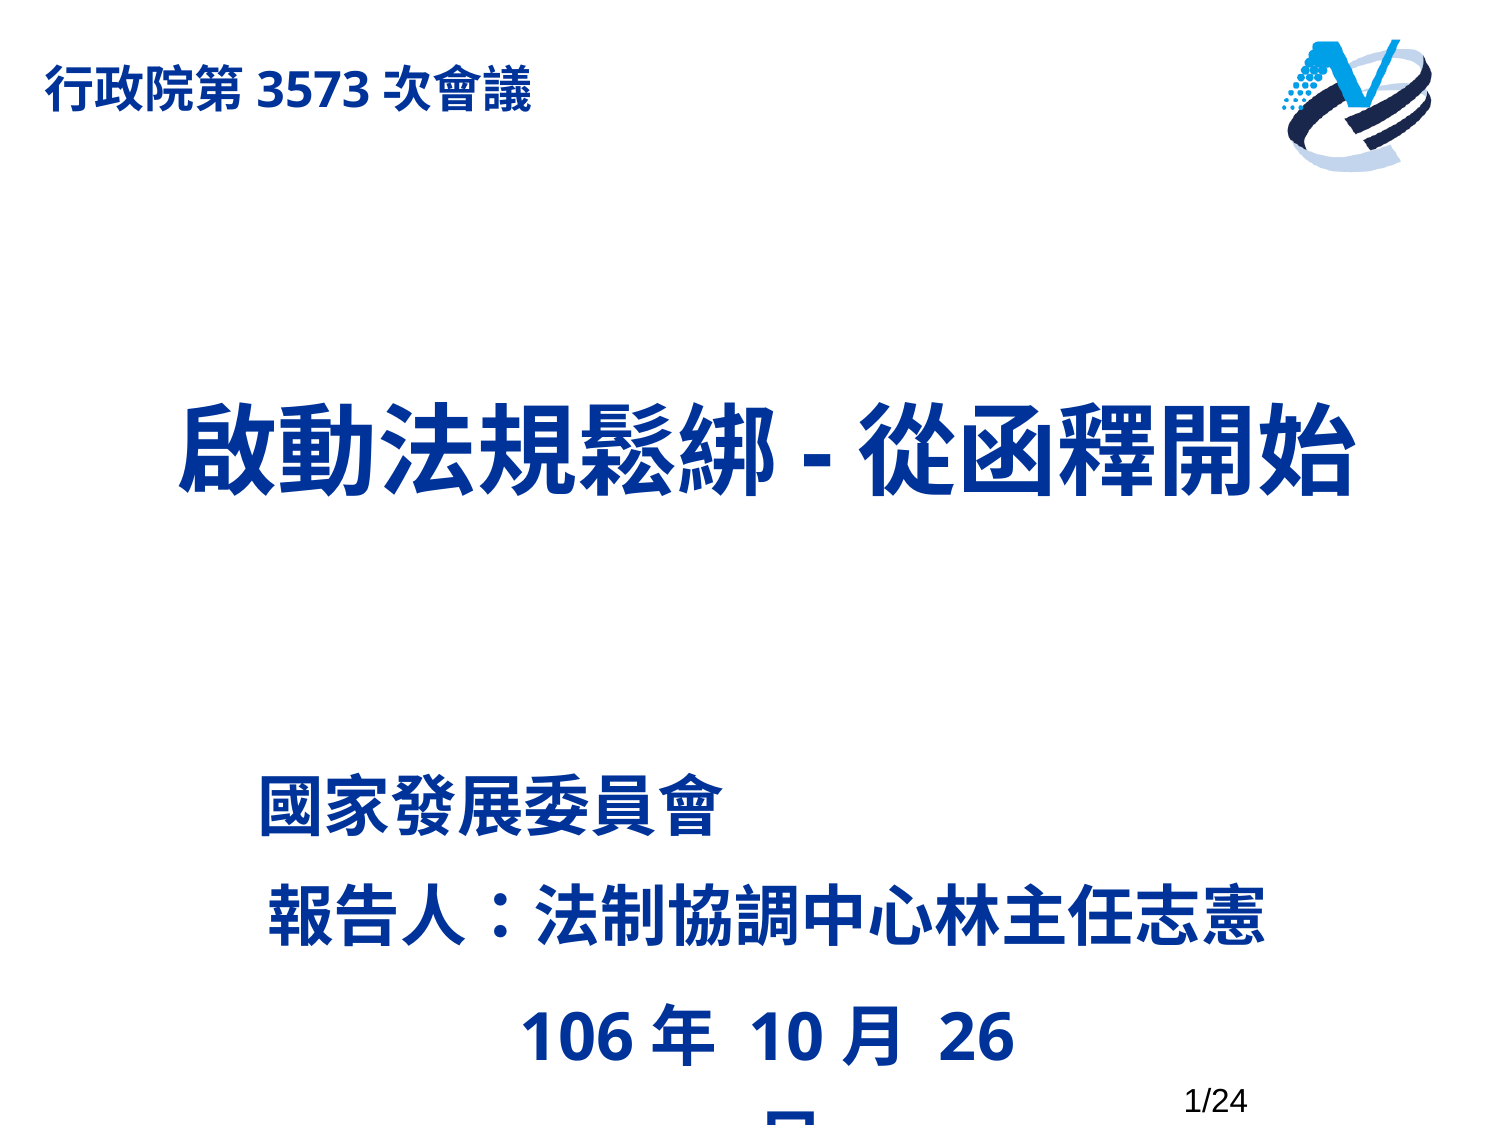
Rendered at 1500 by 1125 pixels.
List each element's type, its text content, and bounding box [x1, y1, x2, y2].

text_box 行政院第3573次會議 [29, 49, 580, 126]
text_box 國家發展委員會 報告人：法制協調中心林主任志憲 [242, 732, 1294, 971]
text_box 啟動法規鬆綁-從函釋開始 [82, 125, 1453, 516]
text_box 106年 10月 26 日 [477, 971, 1058, 1083]
